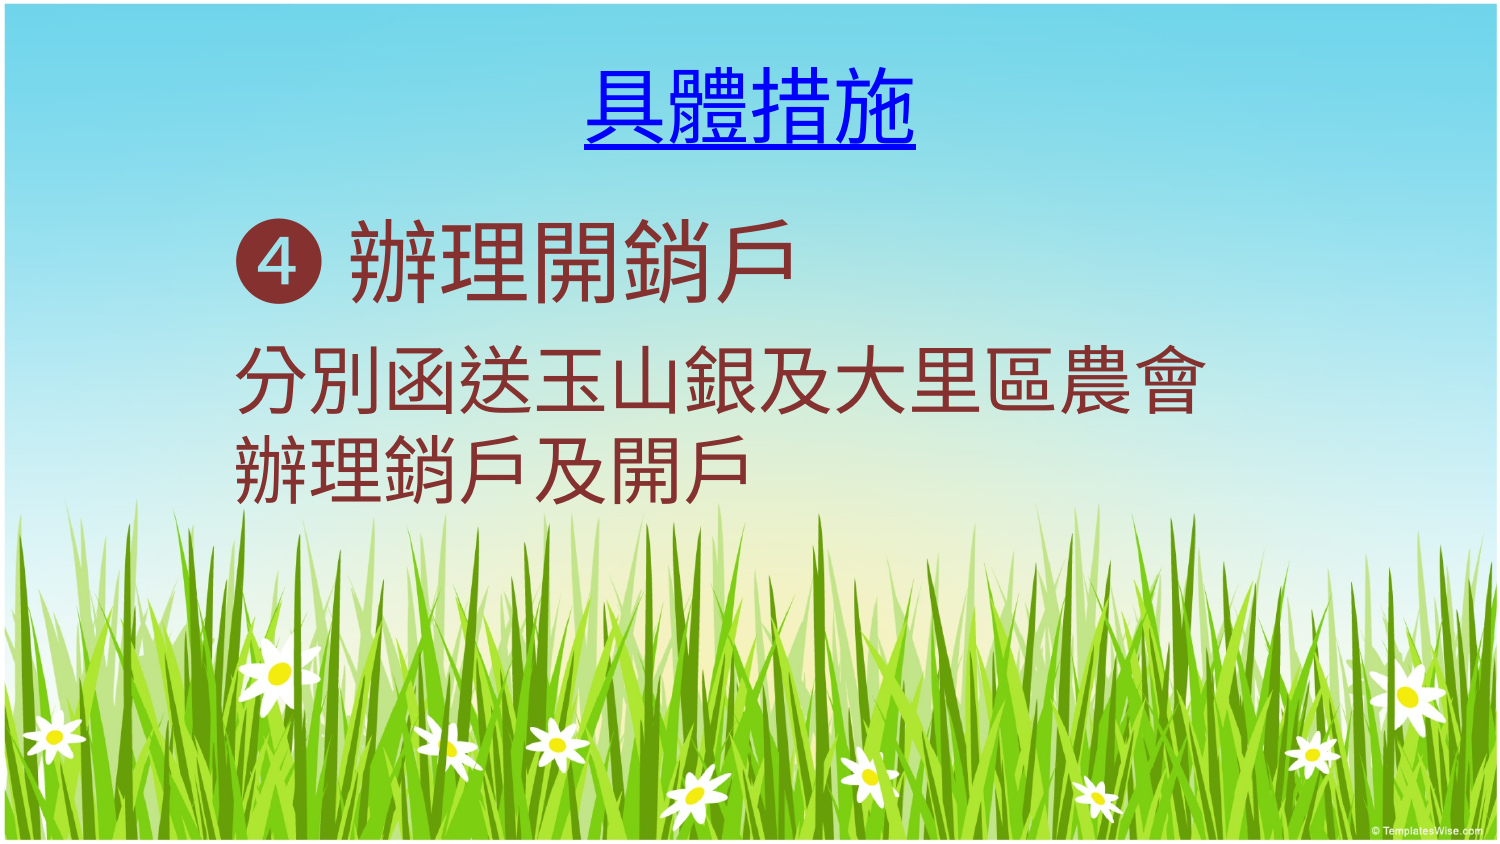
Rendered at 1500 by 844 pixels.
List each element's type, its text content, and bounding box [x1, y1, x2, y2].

list ❹辦理開銷戶 分別函送玉山銀及大里區農會辦理銷戶及開戶 [218, 196, 1270, 754]
title 具體措施 [75, 33, 1426, 175]
picture [0, 0, 1500, 844]
